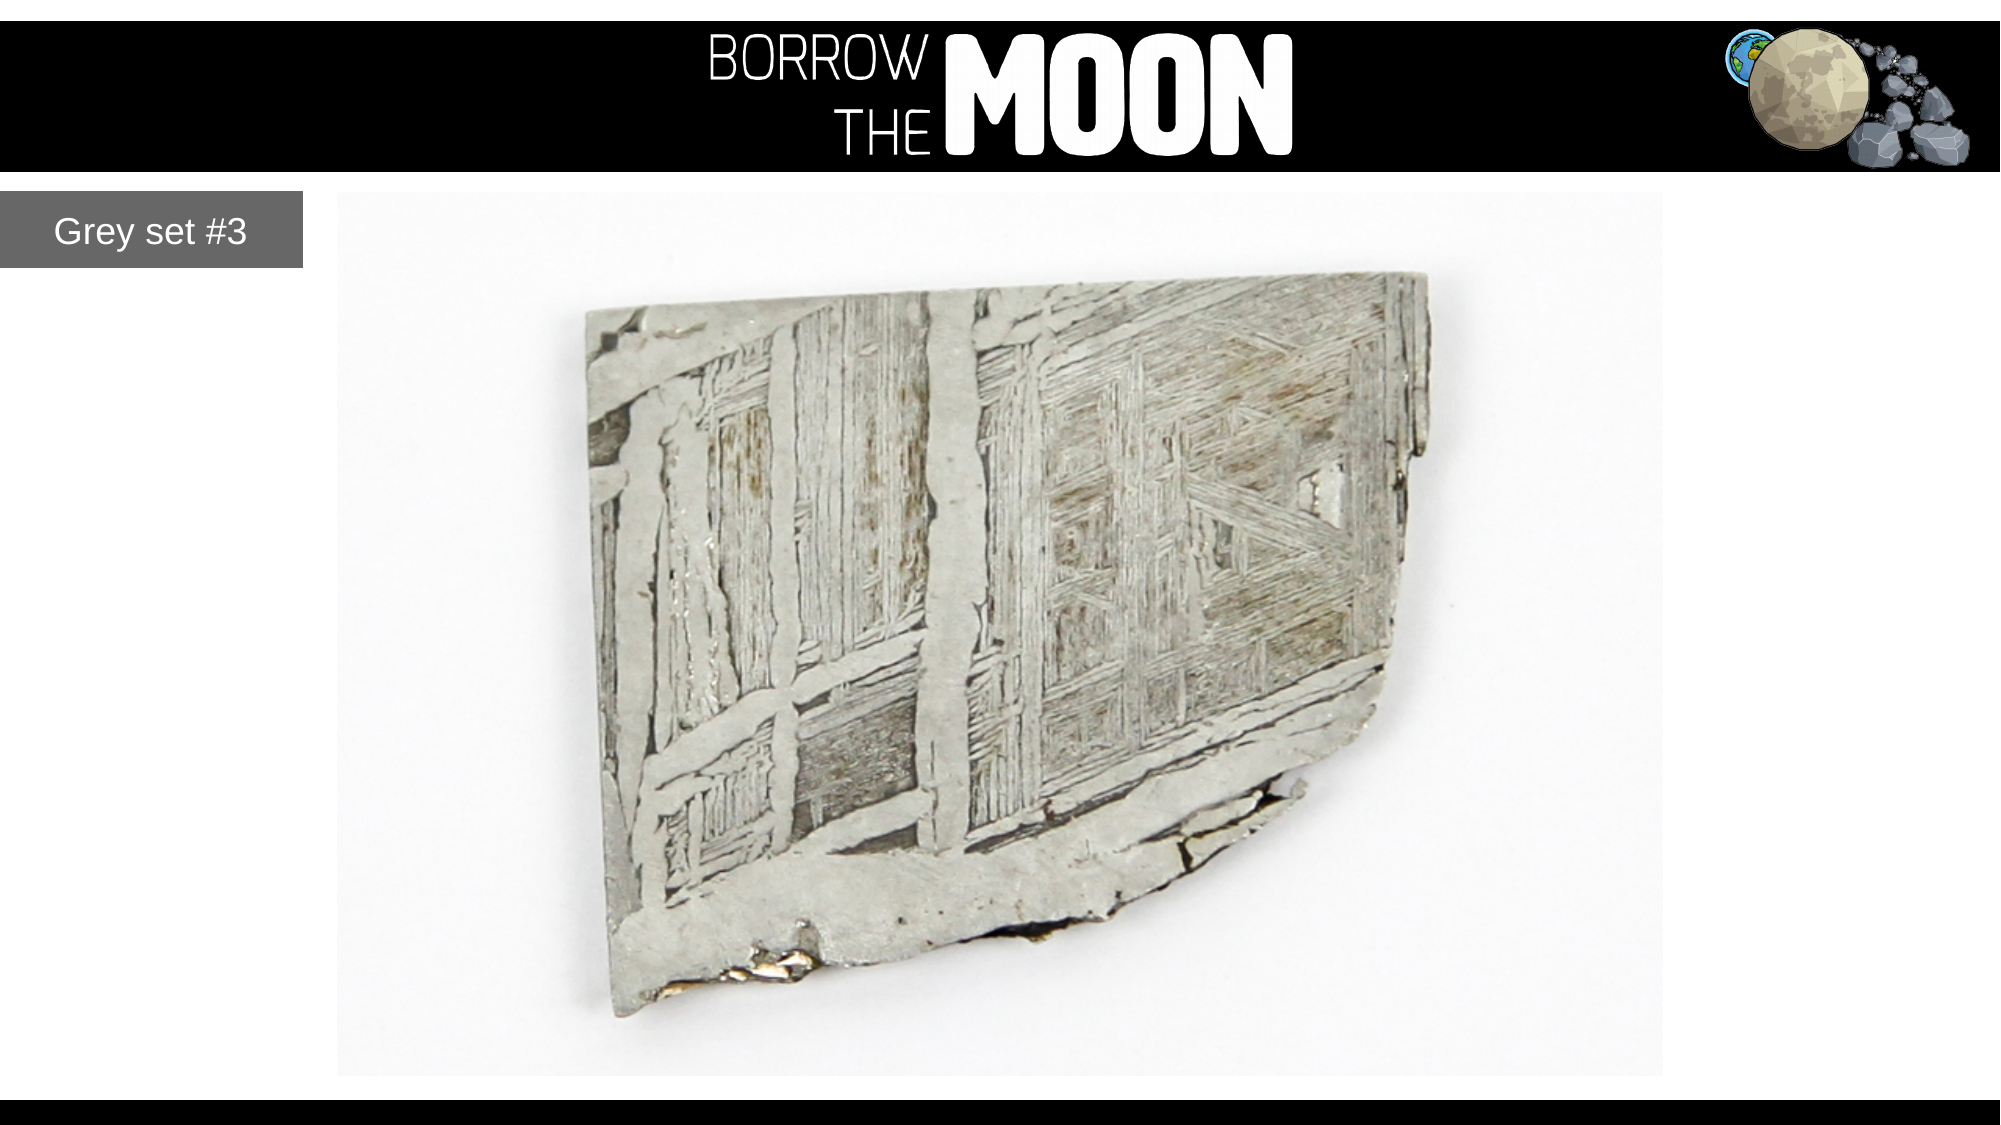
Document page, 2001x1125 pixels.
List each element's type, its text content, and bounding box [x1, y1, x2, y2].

picture [337, 192, 1663, 1076]
text_box Grey set #3 [0, 191, 303, 268]
